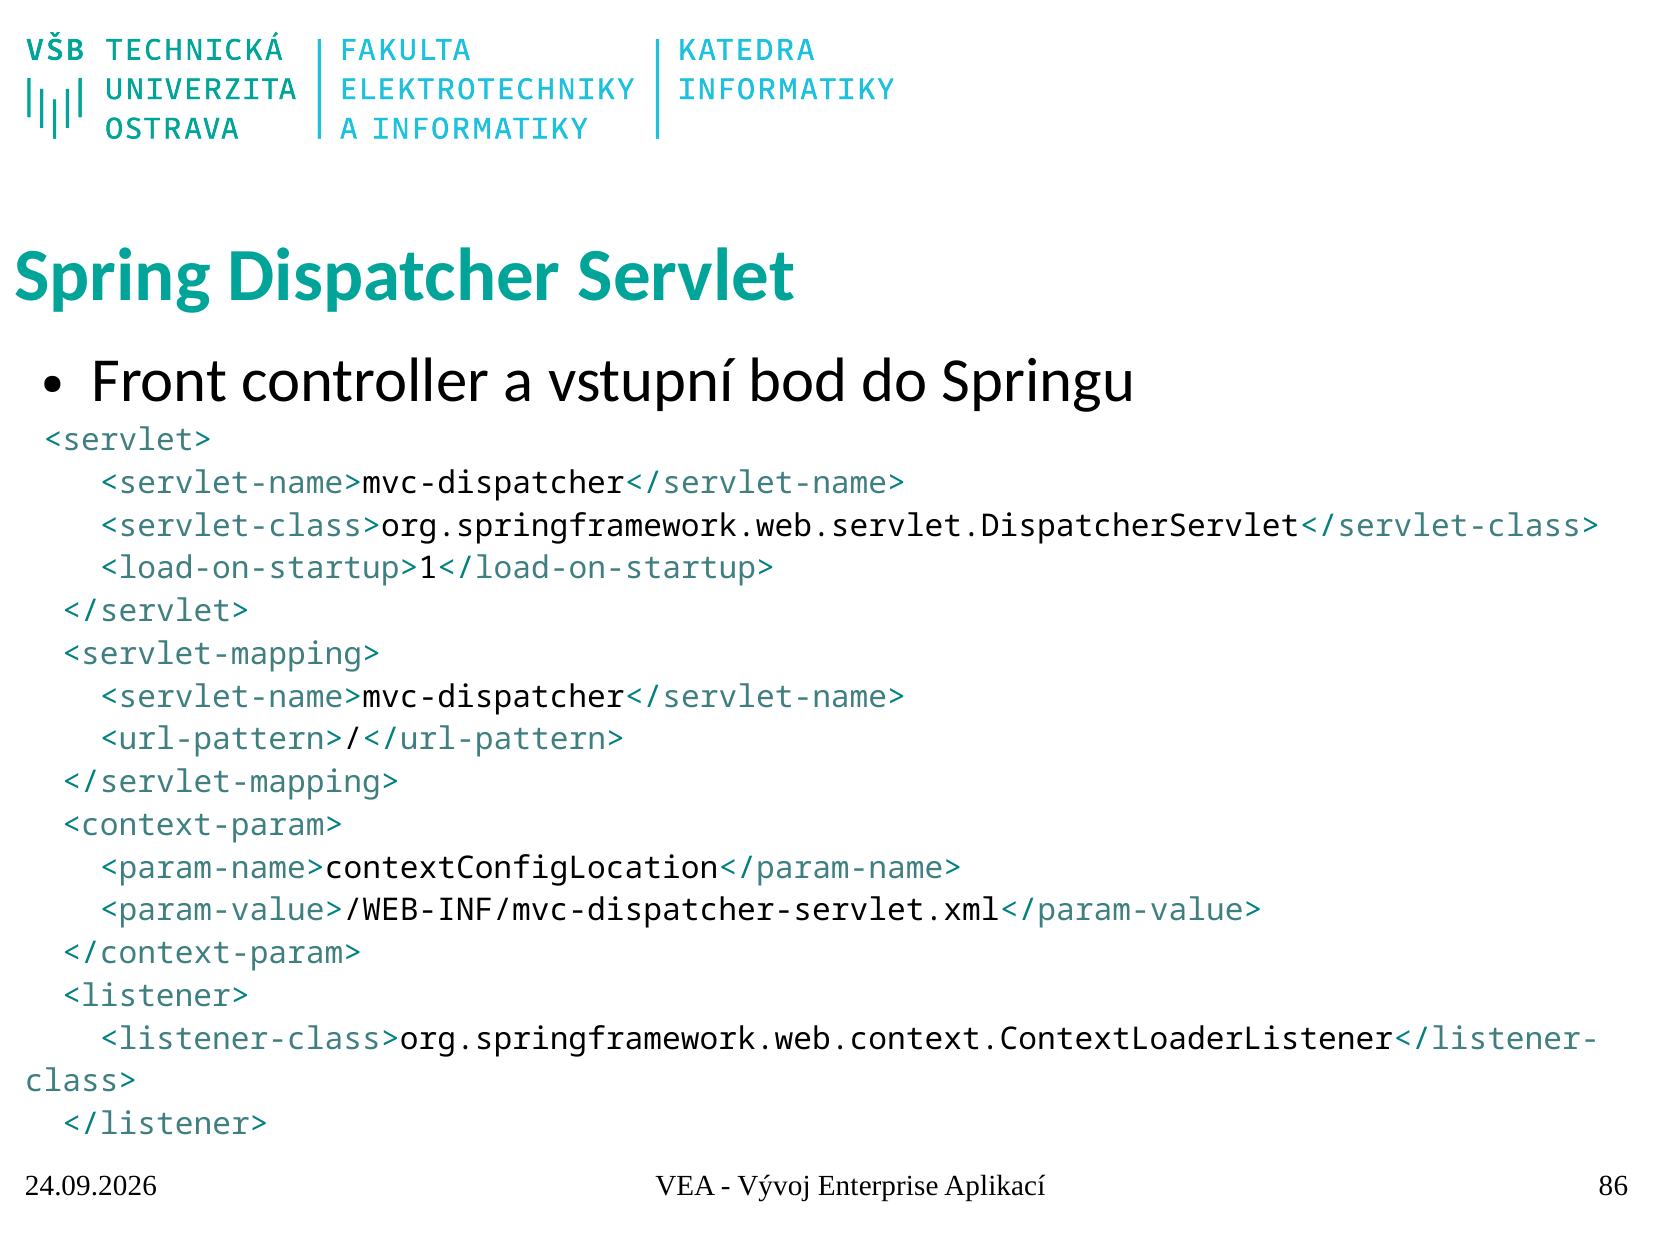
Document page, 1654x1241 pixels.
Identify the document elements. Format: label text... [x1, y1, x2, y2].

title Spring Dispatcher Servlet [14, 165, 1619, 319]
picture [26, 31, 894, 139]
list Front controller a vstupní bod do Springu <servlet> <servlet-name>mvc-dispatcher</servlet-name> <servlet-class>org.springframework.web.servlet.DispatcherServlet</servlet-class> <load-on-startup>1</load-on-startup> </servlet> <servlet-mapping> <servlet-name>mvc-dispatcher</servlet-name> <url-pattern>/</url-pattern> </servlet-mapping> <context-param> <param-name>contextConfigLocation</param-name> <param-value>/WEB-INF/mvc-dispatcher-servlet.xml</param-value> </context-param> <listener> <listener-class>org.springframework.web.context.ContextLoaderListener</listener-class> </listener> [24, 354, 1629, 1146]
